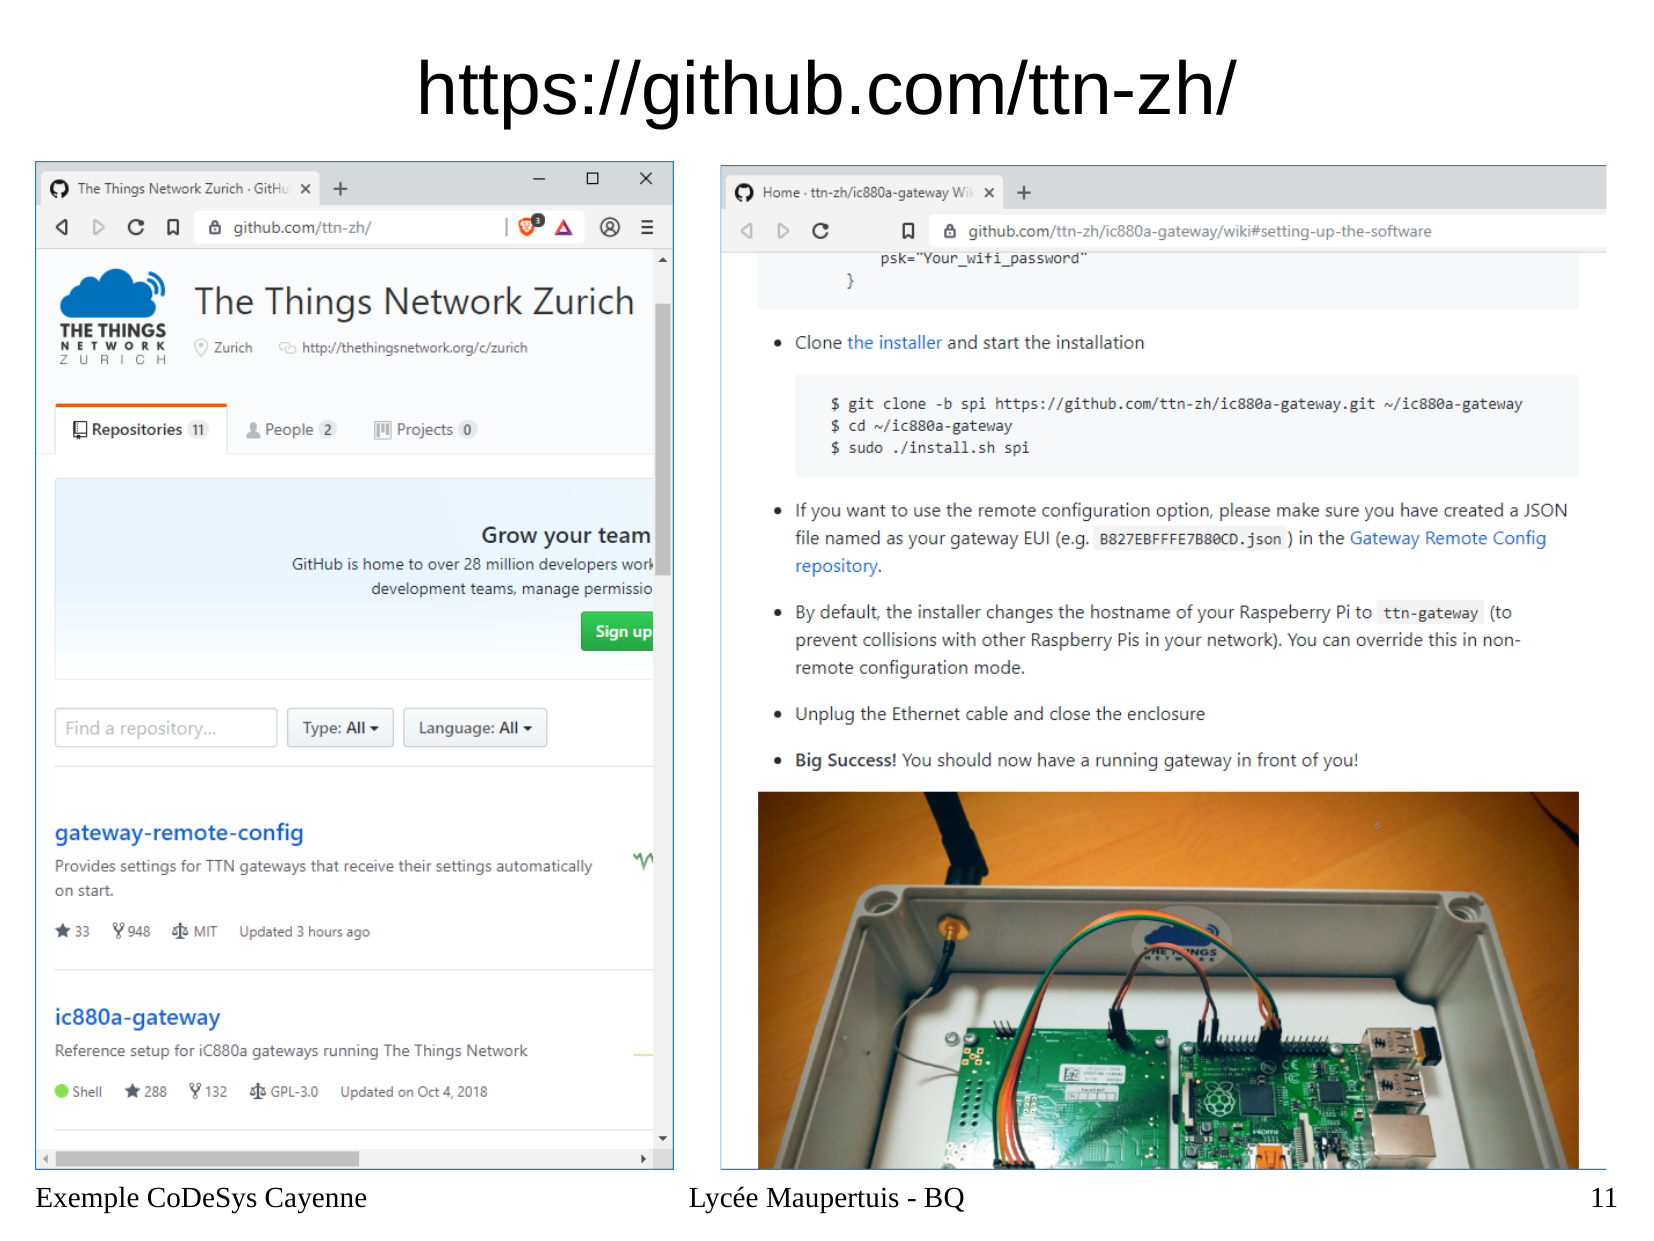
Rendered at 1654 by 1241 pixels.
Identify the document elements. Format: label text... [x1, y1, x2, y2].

title https://github.com/ttn-zh/ [35, 35, 1619, 142]
picture [720, 165, 1607, 1170]
picture [35, 161, 674, 1170]
